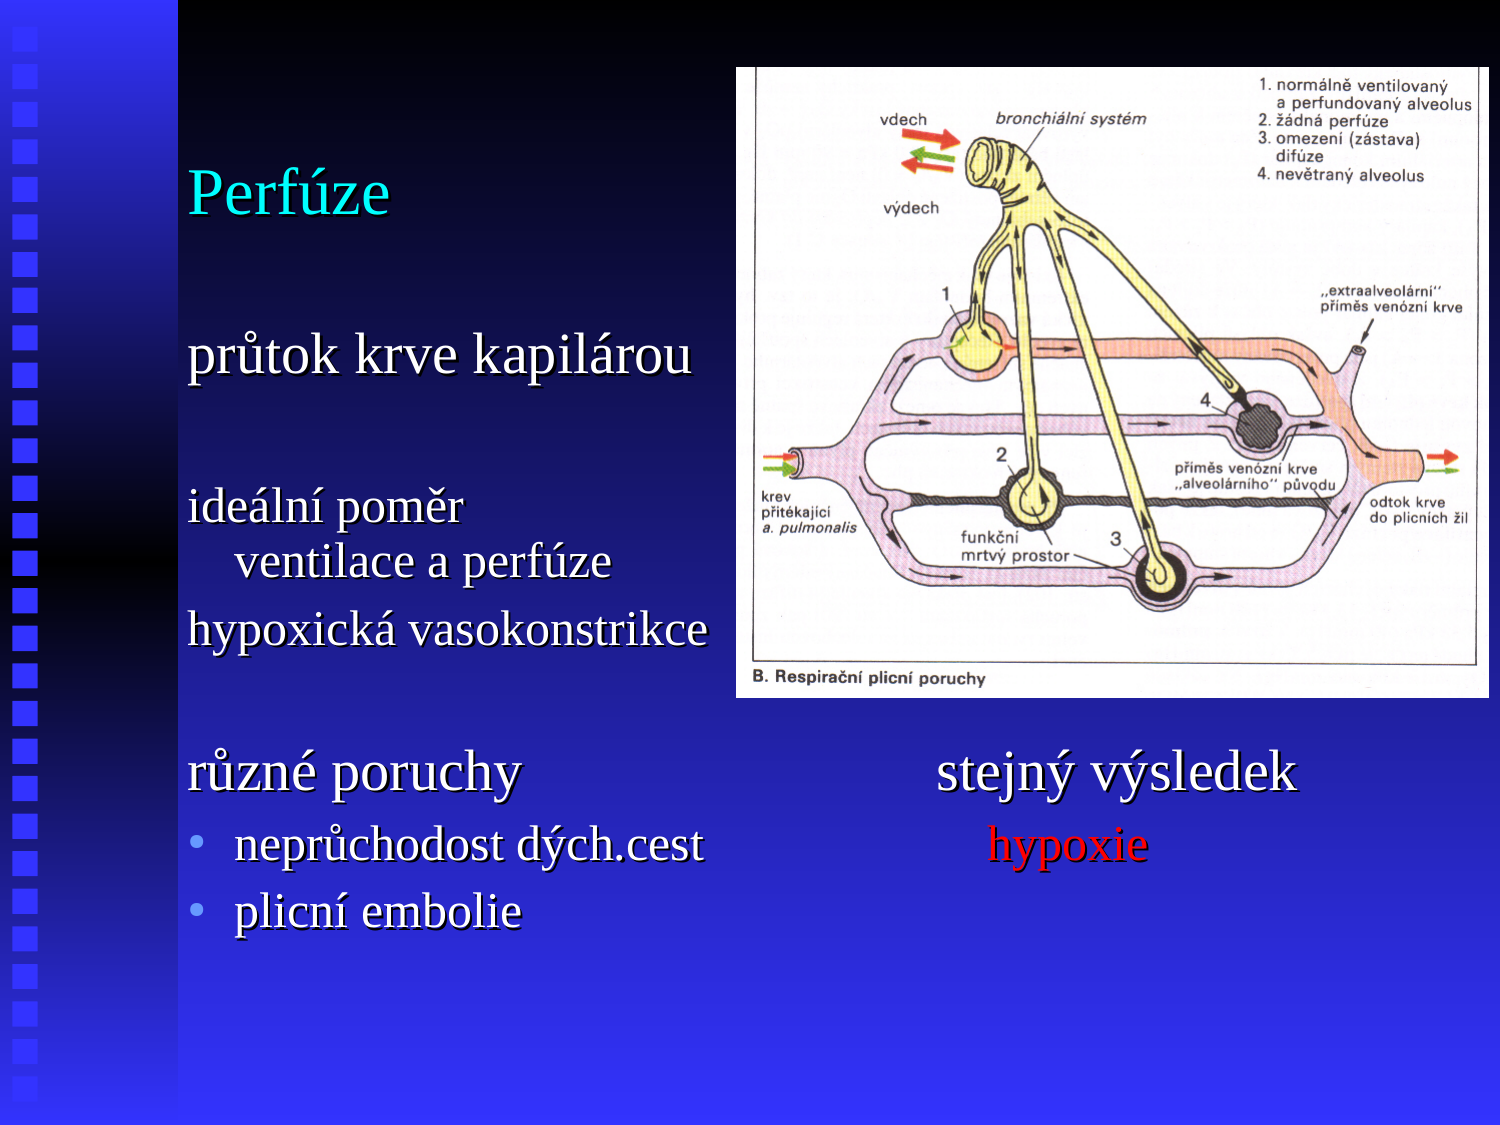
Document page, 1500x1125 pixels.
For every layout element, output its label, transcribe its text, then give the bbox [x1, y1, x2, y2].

title Perfúze [187, 99, 736, 288]
picture [736, 67, 1489, 698]
list průtok krve kapilárou ideální poměr ventilace a perfúze hypoxická vasokonstrikce různé poruchy stejný výsledek neprůchodost dých.cest hypoxie plicní embolie [187, 324, 1463, 1001]
